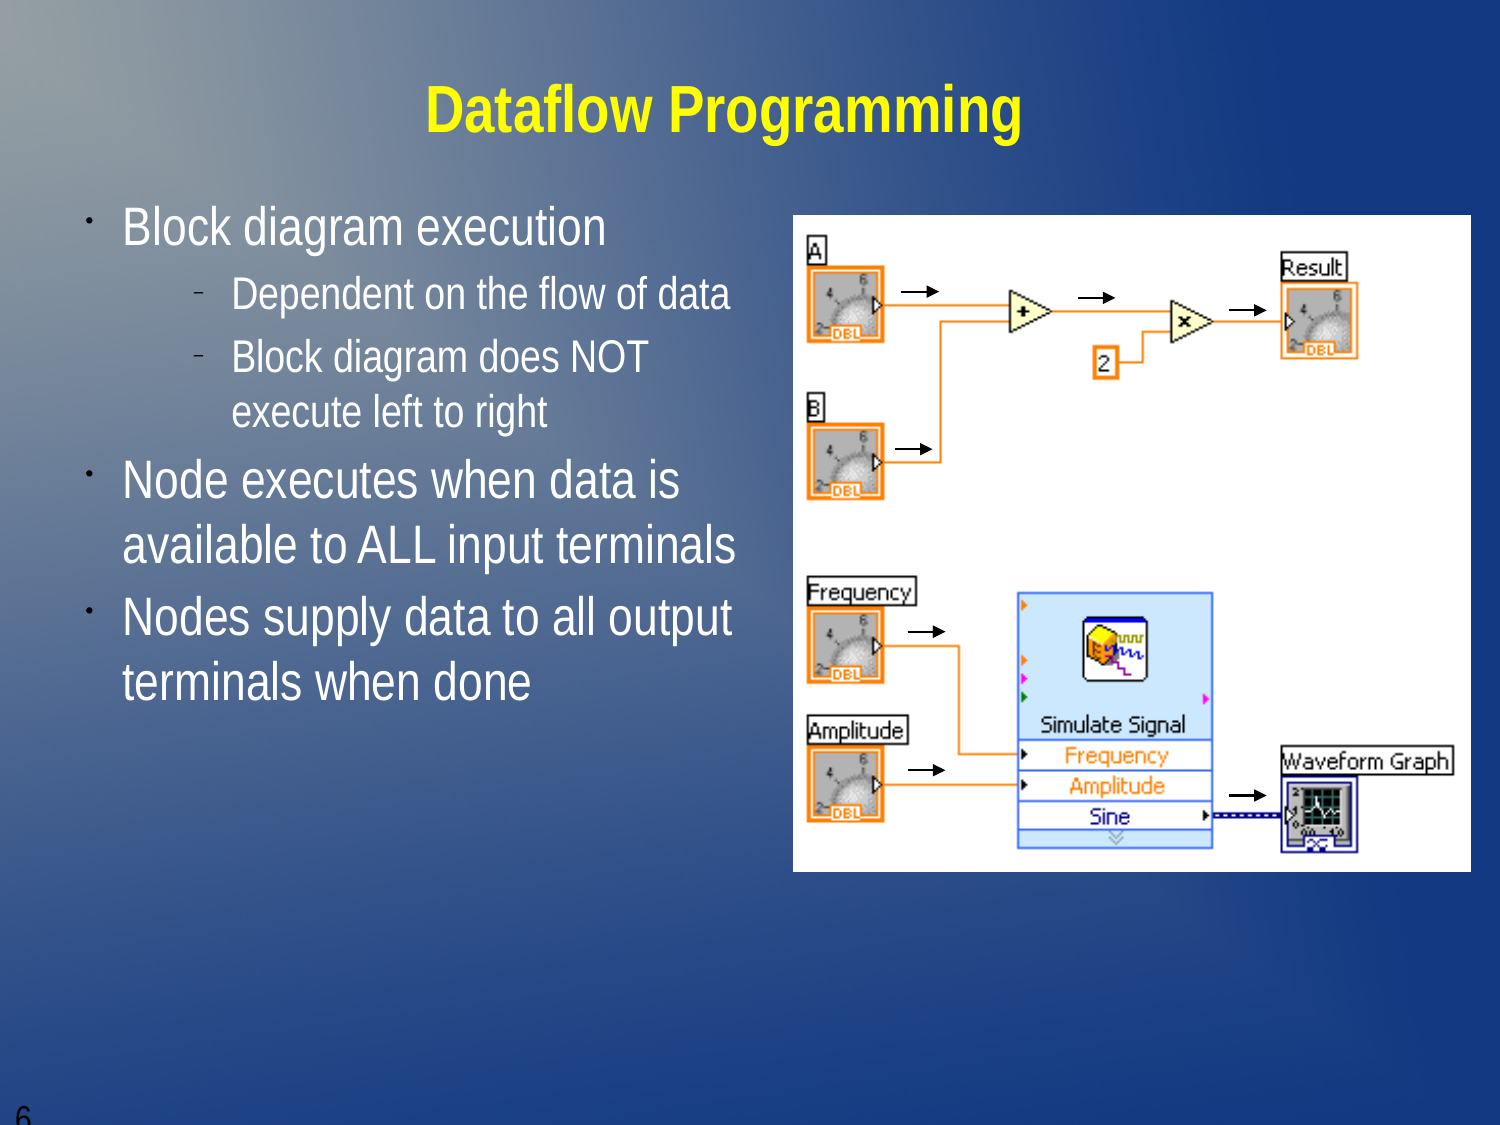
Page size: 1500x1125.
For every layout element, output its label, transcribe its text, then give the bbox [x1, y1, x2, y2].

text_box Block diagram execution Dependent on the flow of data Block diagram does NOT execute left to right Node executes when data is available to ALL input terminals Nodes supply data to all output terminals when done [75, 187, 788, 716]
picture [0, 0, 1500, 1125]
slide_number <number> [0, 1087, 113, 1125]
text_box Dataflow Programming [62, 50, 1388, 163]
